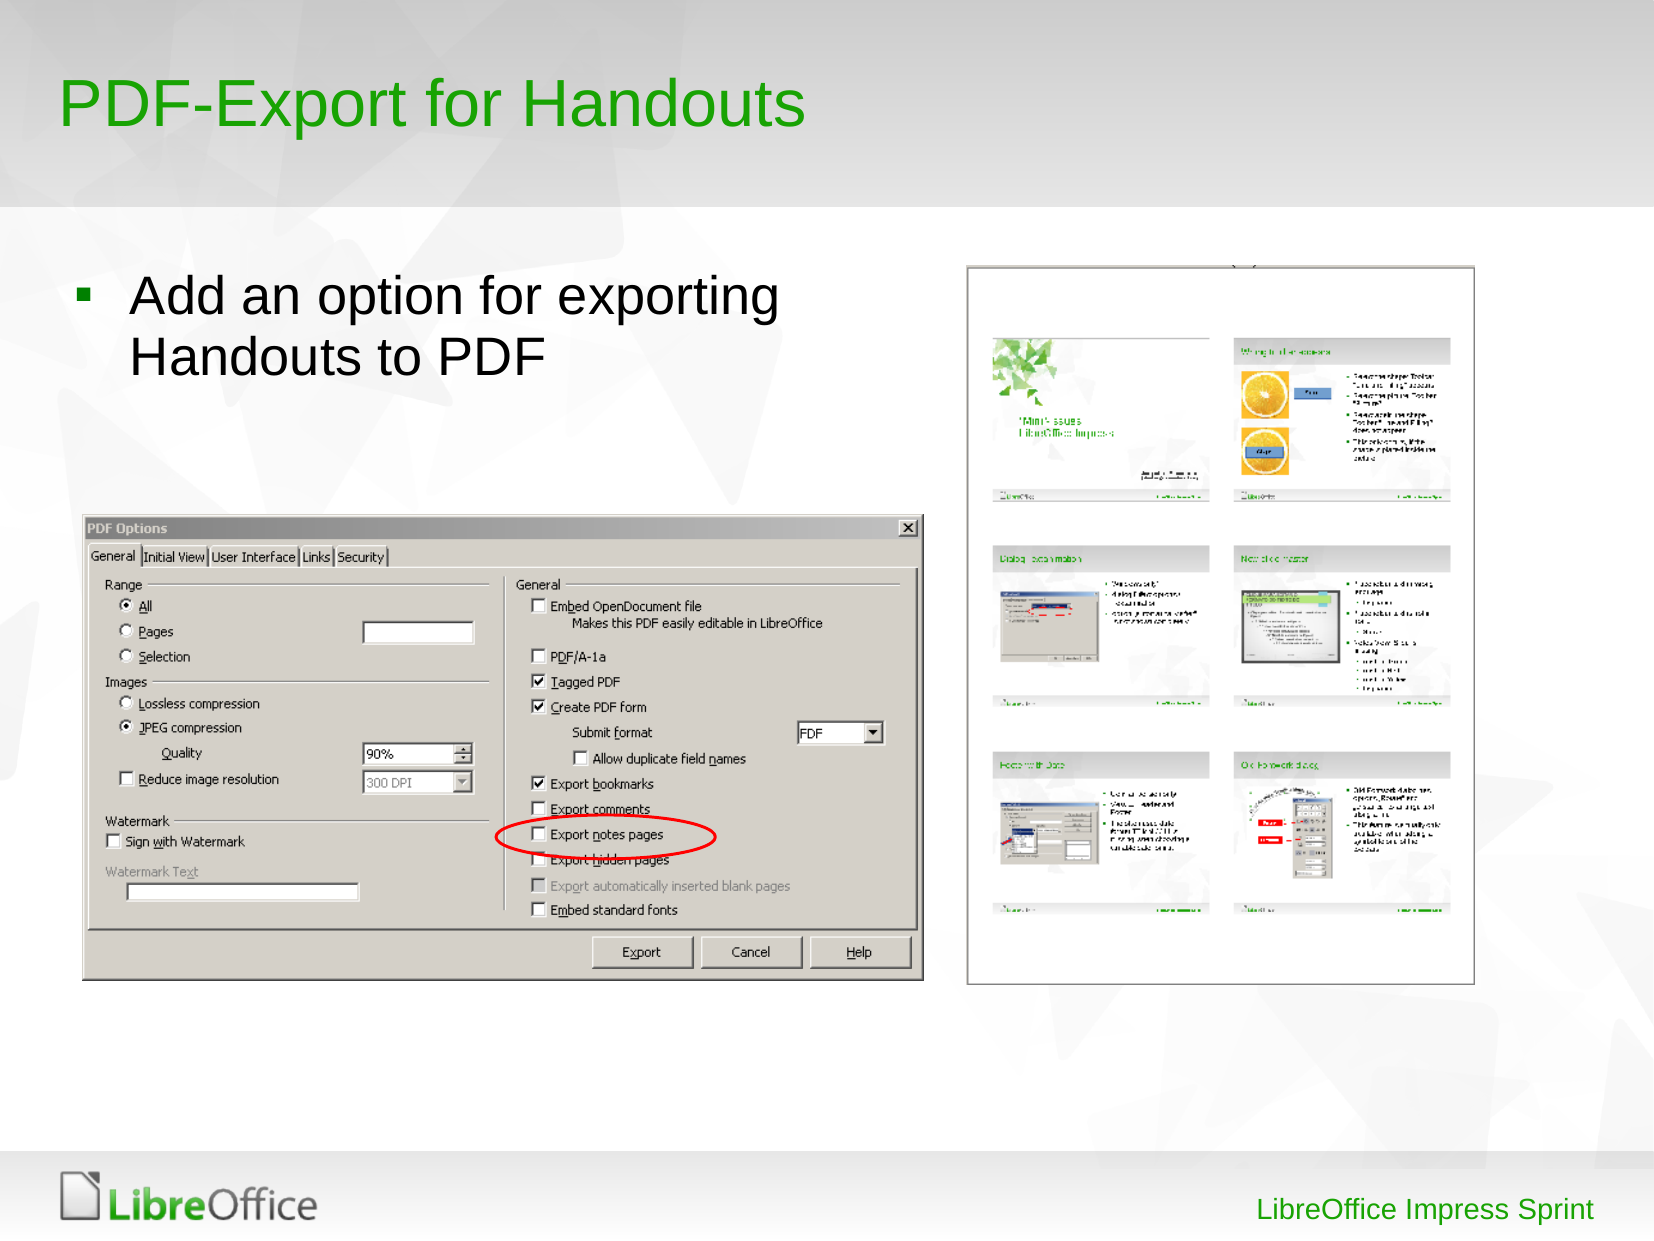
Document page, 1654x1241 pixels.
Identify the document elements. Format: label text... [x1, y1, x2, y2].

picture [41, 1152, 337, 1240]
picture [82, 265, 1654, 1169]
list Add an option for exporting Handouts to PDF [59, 265, 809, 986]
title PDF-Export for Handouts [59, 29, 1595, 178]
picture [0, 0, 783, 931]
